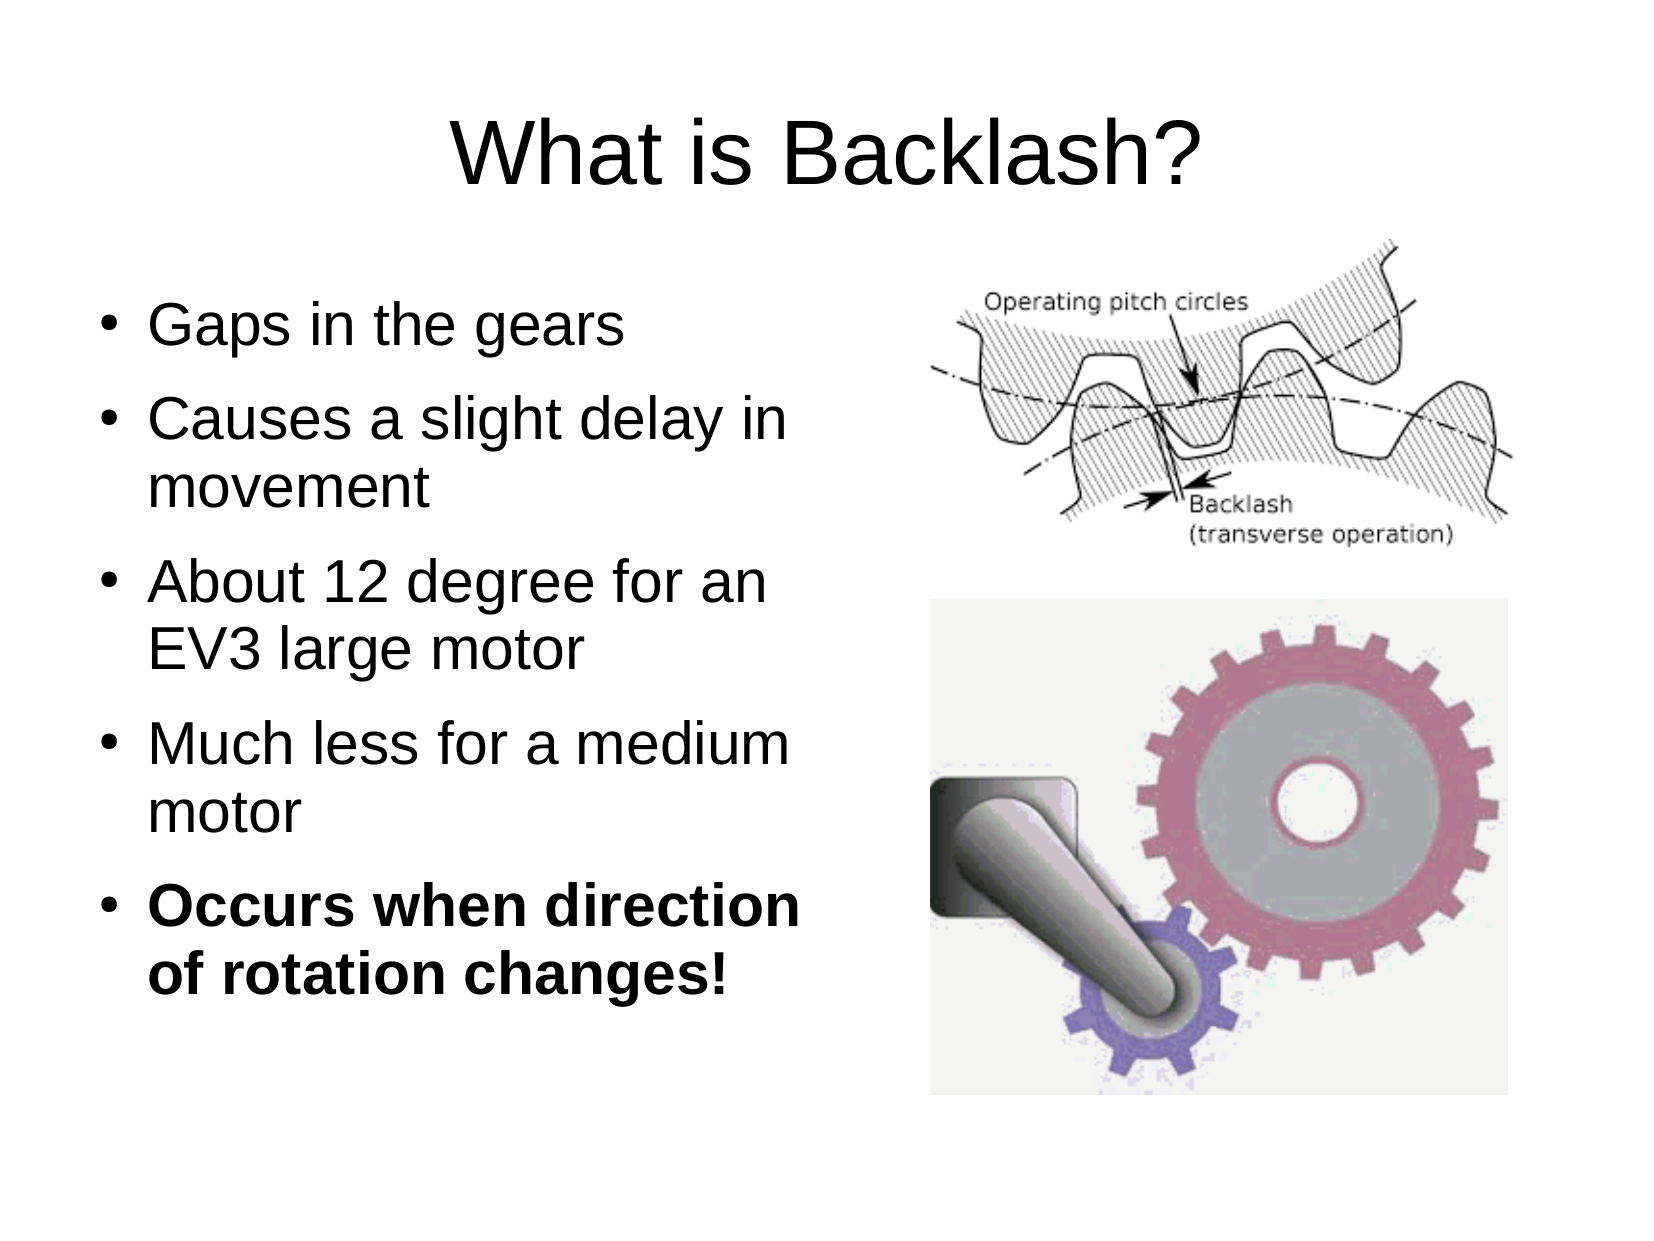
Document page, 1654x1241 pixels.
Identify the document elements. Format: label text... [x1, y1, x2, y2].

title What is Backlash? [82, 49, 1571, 257]
picture [930, 599, 1508, 1096]
picture [930, 239, 1522, 556]
list Gaps in the gears Causes a slight delay in movement About 12 degree for an EV3 large motor Much less for a medium motor Occurs when direction of rotation changes! [82, 290, 841, 1010]
